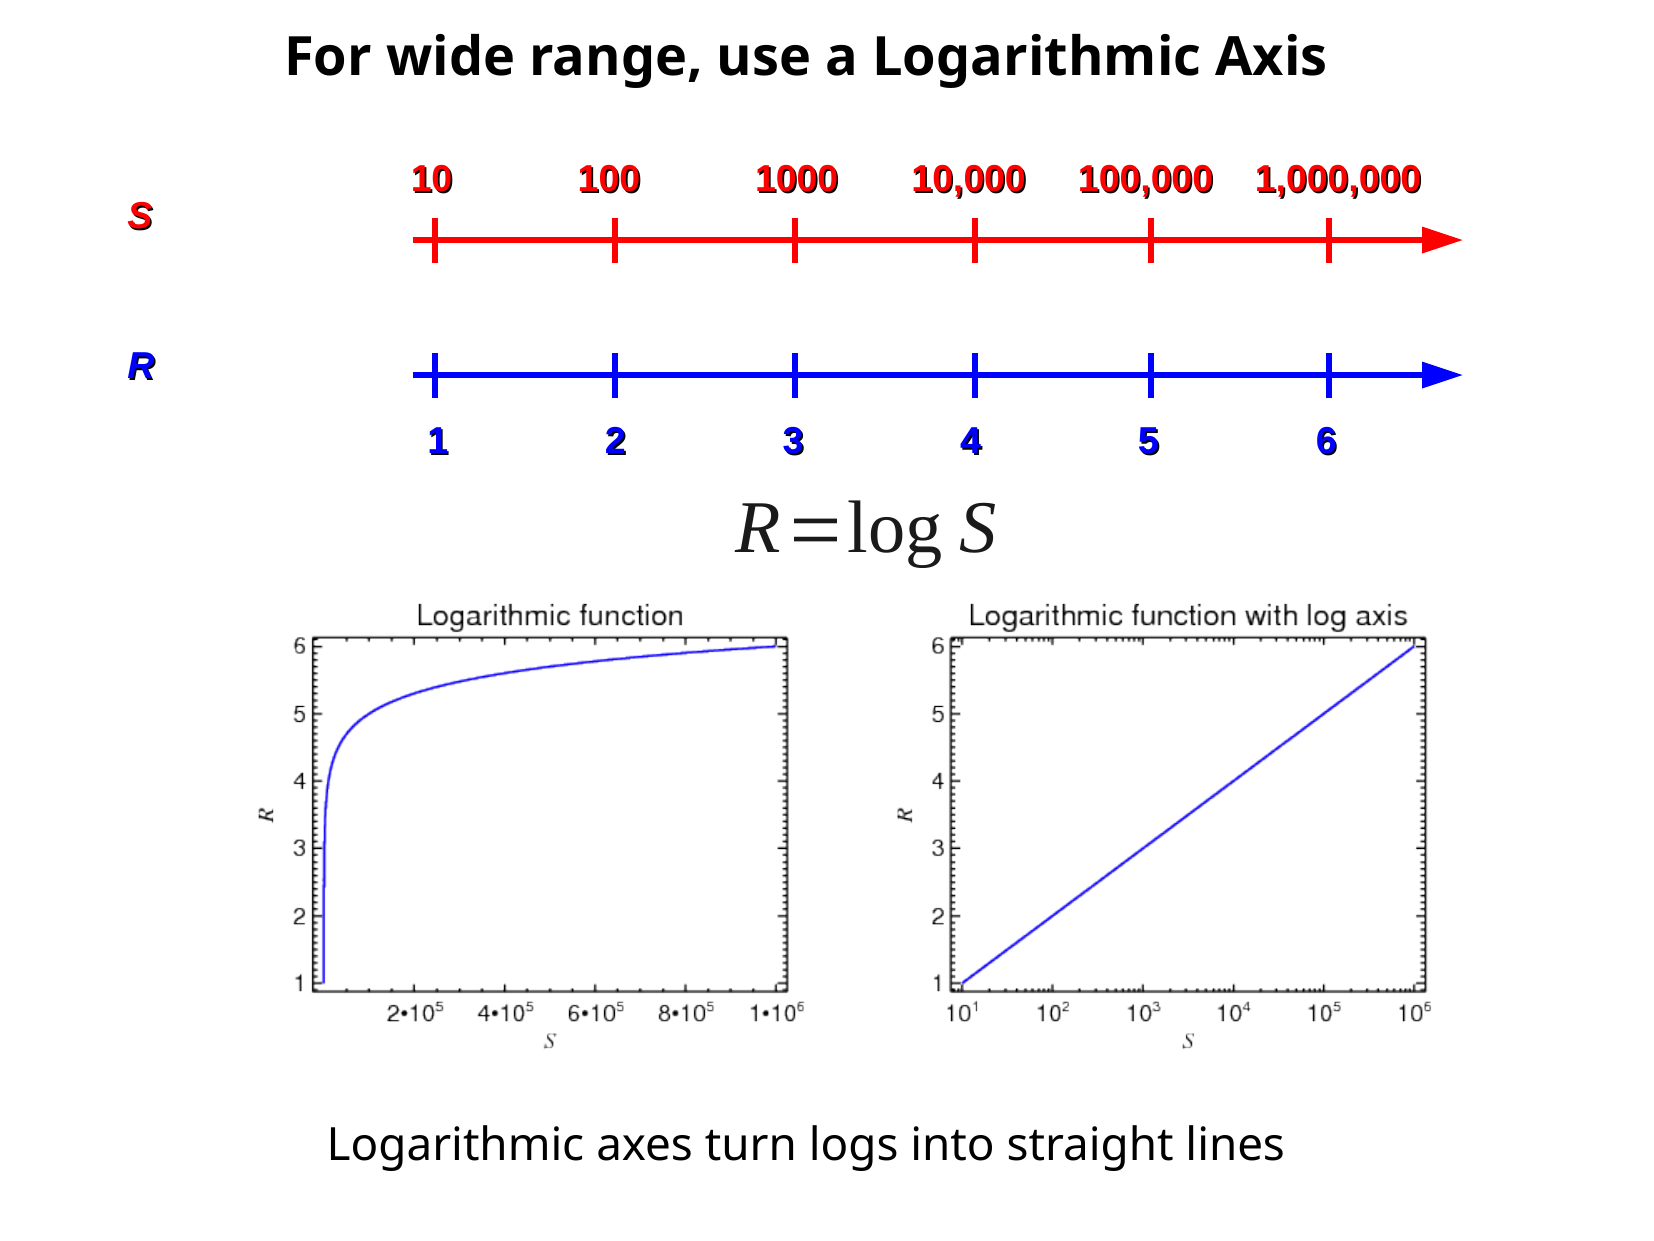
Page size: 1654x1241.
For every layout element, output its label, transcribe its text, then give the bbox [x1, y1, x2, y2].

text_box For wide range, use a Logarithmic Axis [37, 10, 1576, 101]
text_box Logarithmic axes turn logs into straight lines [37, 1103, 1576, 1183]
text_box 10 100 1000 10,000 100,000 1,000,000 [375, 150, 1538, 413]
text_box R [112, 337, 375, 395]
text_box S [112, 187, 375, 245]
chart [712, 487, 1013, 571]
text_box 1 2 3 4 5 6 [412, 413, 1426, 512]
picture [187, 599, 1463, 1072]
